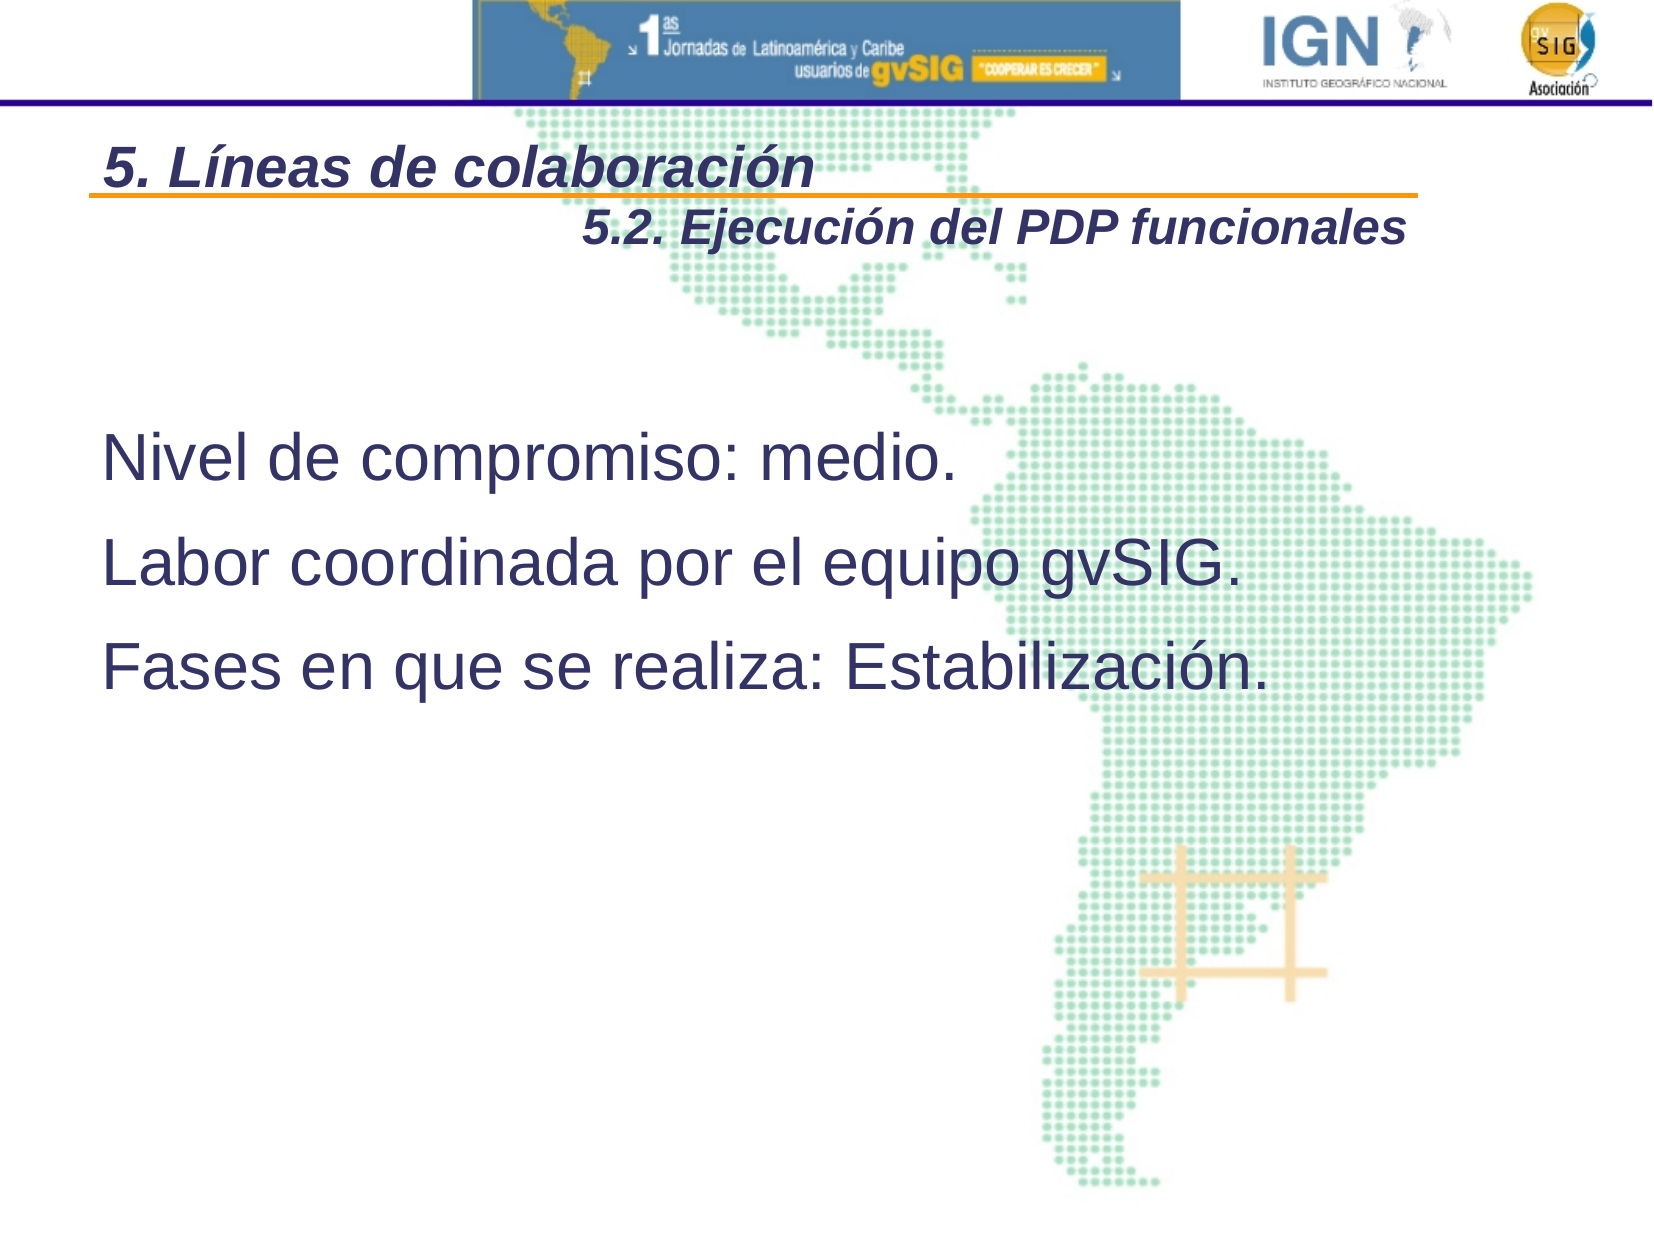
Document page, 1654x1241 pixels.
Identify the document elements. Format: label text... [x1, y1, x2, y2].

list Nivel de compromiso: medio. Labor coordinada por el equipo gvSIG. Fases en que se realiza: Estabilización. [83, 420, 1572, 1152]
text_box 5.2. Ejecución del PDP funcionales [124, 191, 1424, 265]
text_box 5. Líneas de colaboración [89, 126, 1389, 193]
picture [0, 0, 1653, 1238]
